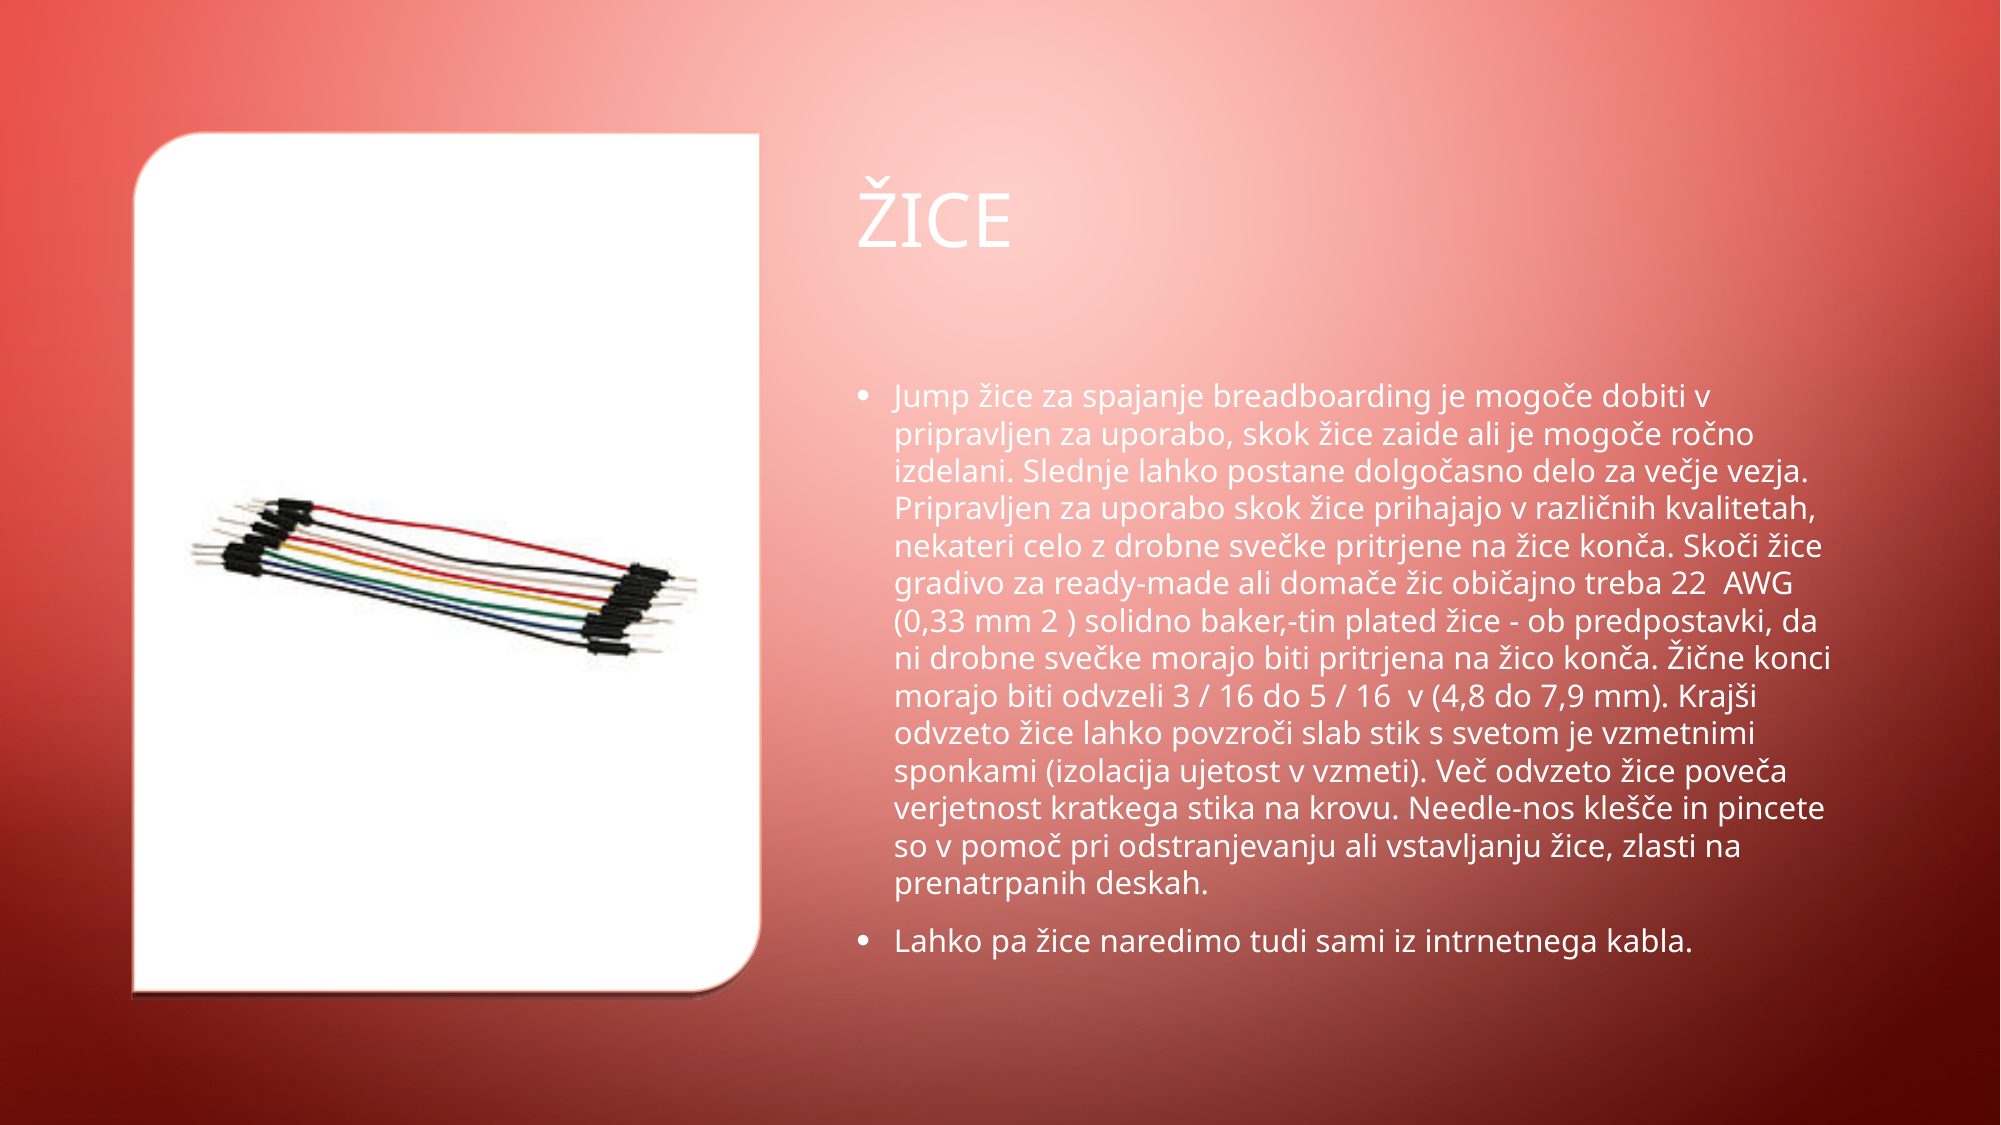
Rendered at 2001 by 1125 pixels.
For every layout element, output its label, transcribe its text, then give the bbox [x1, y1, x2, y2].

list Jump žice za spajanje breadboarding je mogoče dobiti v pripravljen za uporabo, skok žice zaide ali je mogoče ročno izdelani. Slednje lahko postane dolgočasno delo za večje vezja. Pripravljen za uporabo skok žice prihajajo v različnih kvalitetah, nekateri celo z drobne svečke pritrjene na žice konča. Skoči žice gradivo za ready-made ali domače žic običajno treba 22 AWG (0,33 mm 2 ) solidno baker,-tin plated žice - ob predpostavki, da ni drobne svečke morajo biti pritrjena na žico konča. Žične konci morajo biti odvzeli 3 / 16 do 5 / 16 v (4,8 do 7,9 mm). Krajši odvzeto žice lahko povzroči slab stik s svetom je vzmetnimi sponkami (izolacija ujetost v vzmeti). Več odvzeto žice poveča verjetnost kratkega stika na krovu. Needle-nos klešče in pincete so v pomoč pri odstranjevanju ali vstavljanju žice, zlasti na prenatrpanih deskah. Lahko pa žice naredimo tudi sami iz intrnetnega kabla. [841, 369, 1857, 950]
title Žice [841, 101, 1857, 344]
text_box [133, 132, 761, 992]
picture [0, 0, 2001, 1125]
